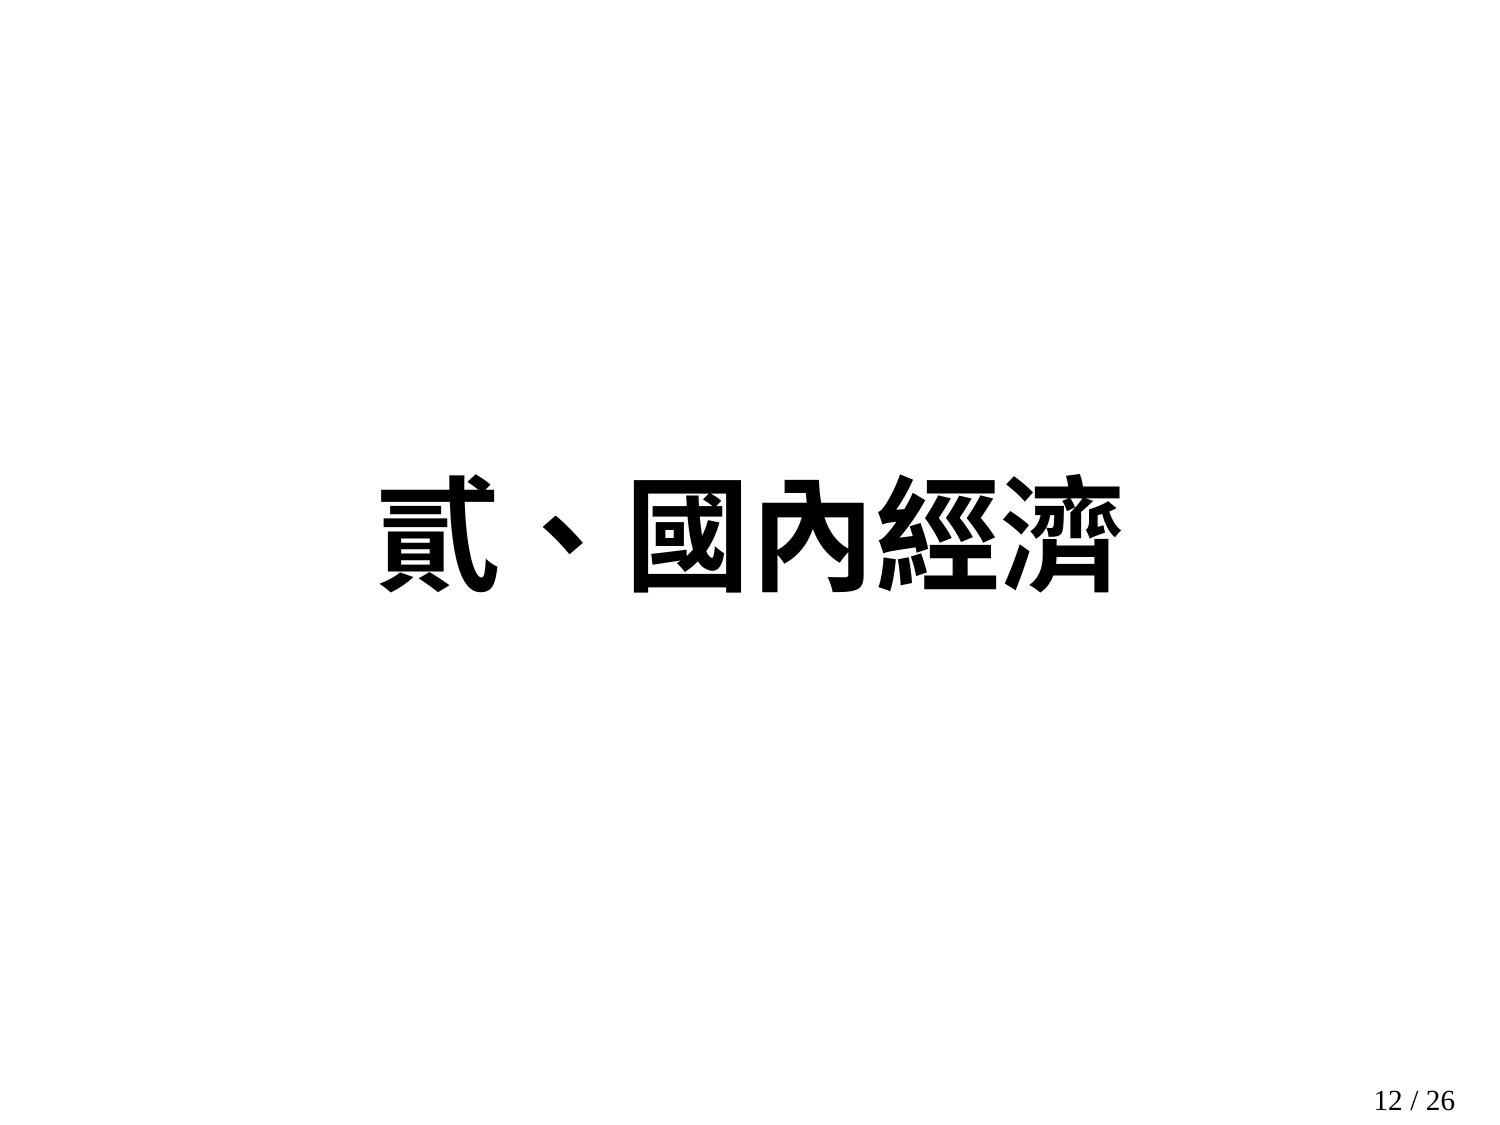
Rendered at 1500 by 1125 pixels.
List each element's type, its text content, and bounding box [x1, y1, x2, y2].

text_box 貳、國內經濟 [0, 468, 1500, 662]
